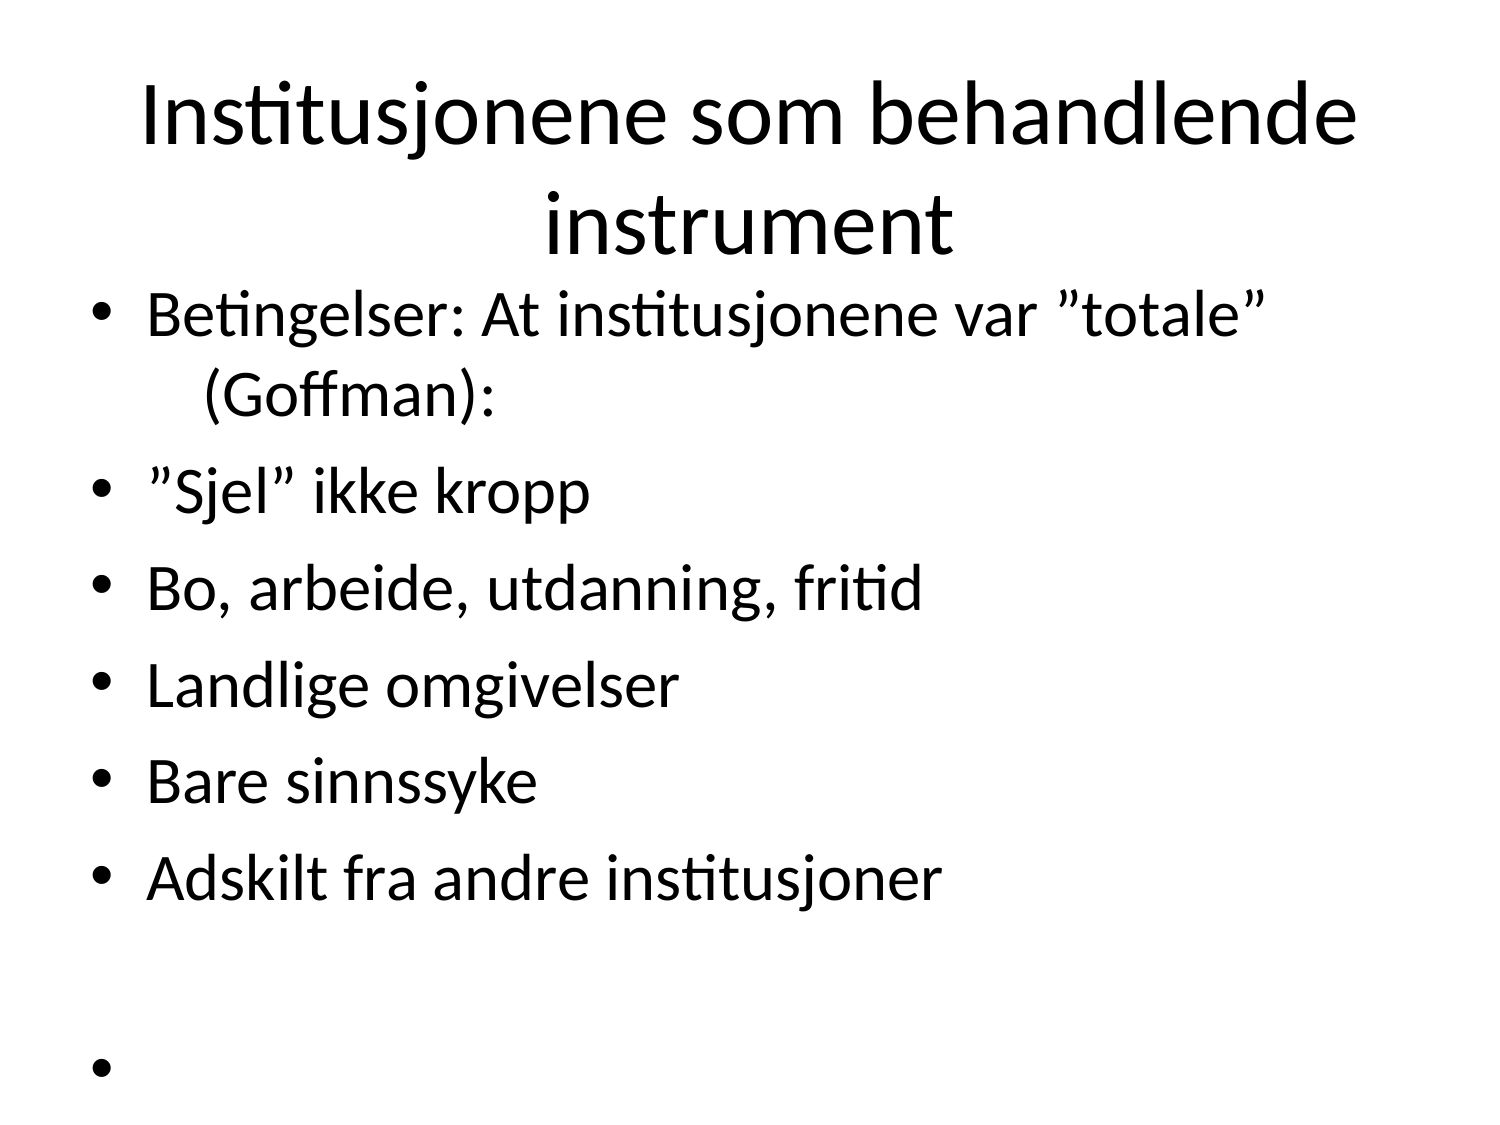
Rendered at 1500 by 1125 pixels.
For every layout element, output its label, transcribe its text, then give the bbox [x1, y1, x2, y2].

title Institusjonene som behandlende instrument [75, 45, 1426, 233]
list Betingelser: At institusjonene var ”totale” (Goffman): ”Sjel” ikke kropp Bo, arbeide, utdanning, fritid Landlige omgivelser Bare sinnssyke Adskilt fra andre institusjoner [75, 262, 1426, 1005]
